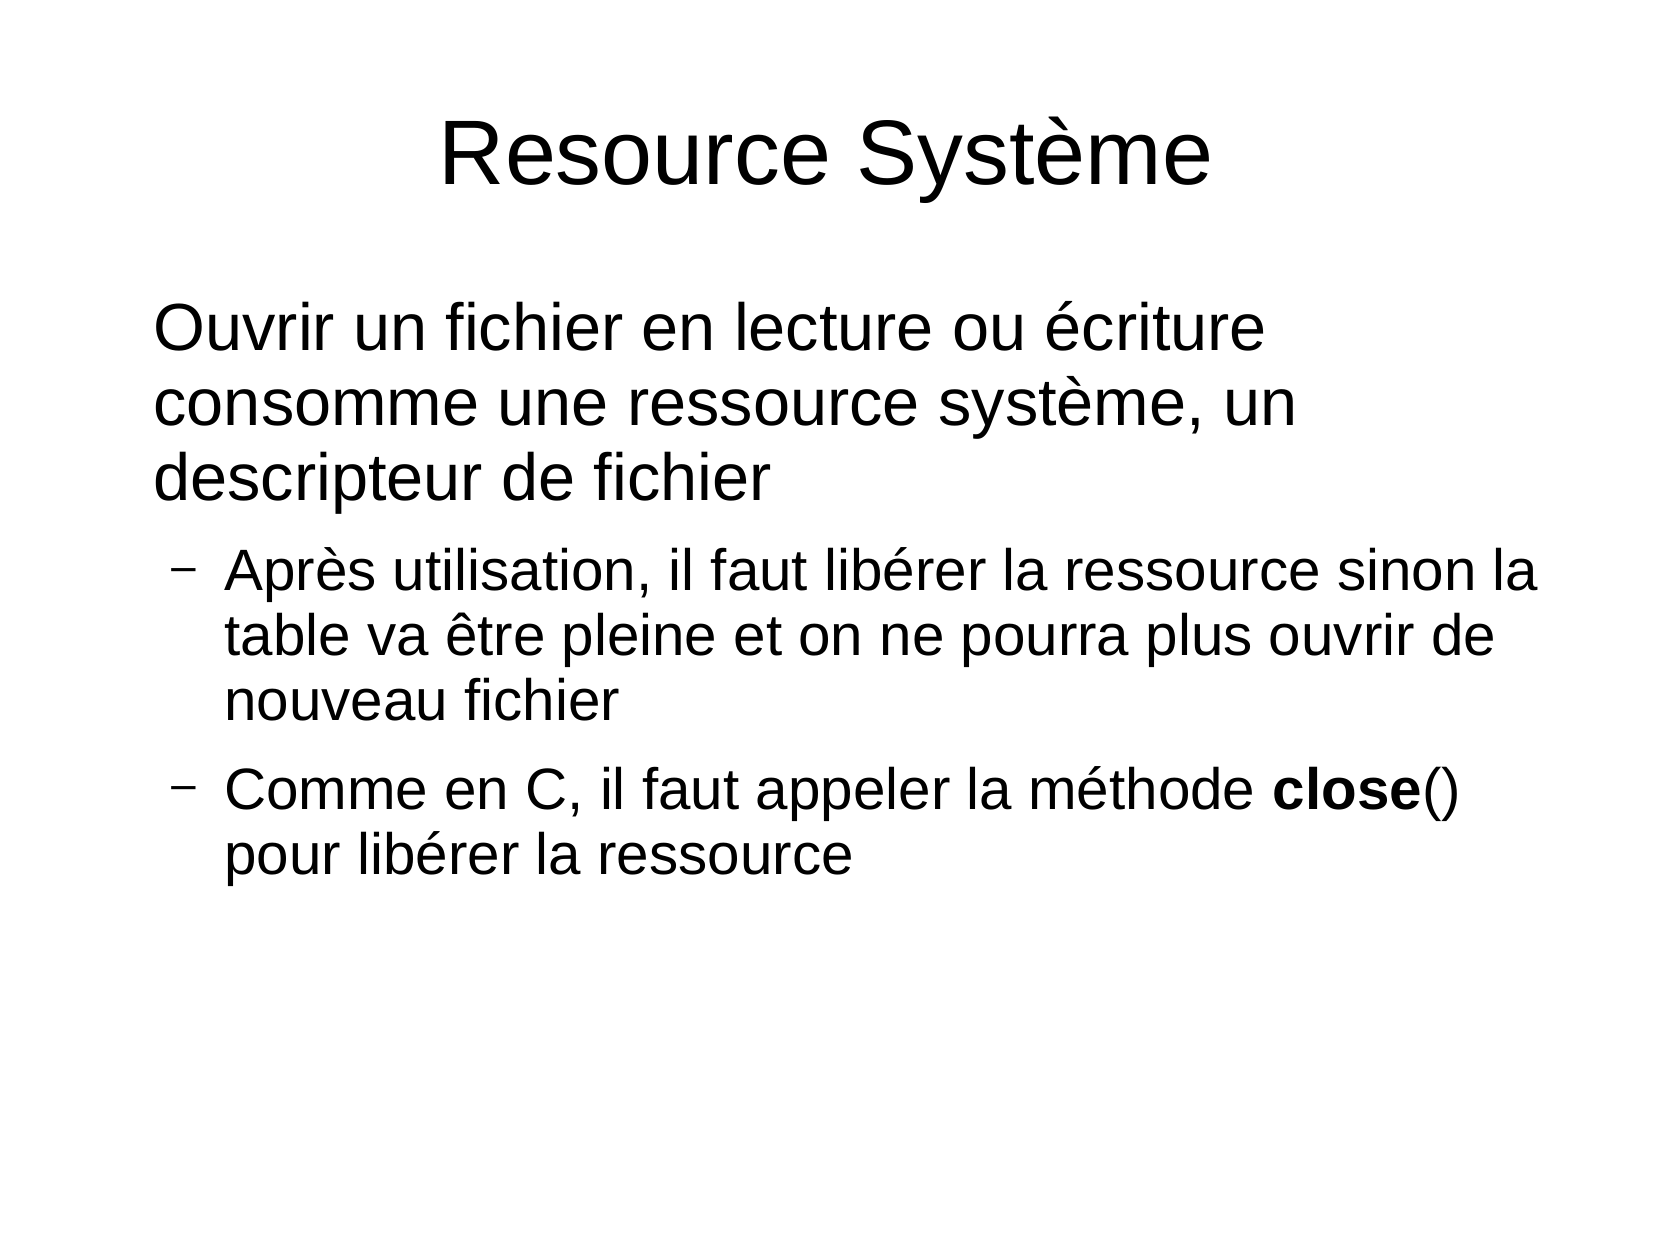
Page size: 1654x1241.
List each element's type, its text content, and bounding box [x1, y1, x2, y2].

list Ouvrir un fichier en lecture ou écriture consomme une ressource système, un descripteur de fichier Après utilisation, il faut libérer la ressource sinon la table va être pleine et on ne pourra plus ouvrir de nouveau fichier Comme en C, il faut appeler la méthode close() pour libérer la ressource [82, 290, 1571, 1126]
title Resource Système [82, 49, 1571, 257]
